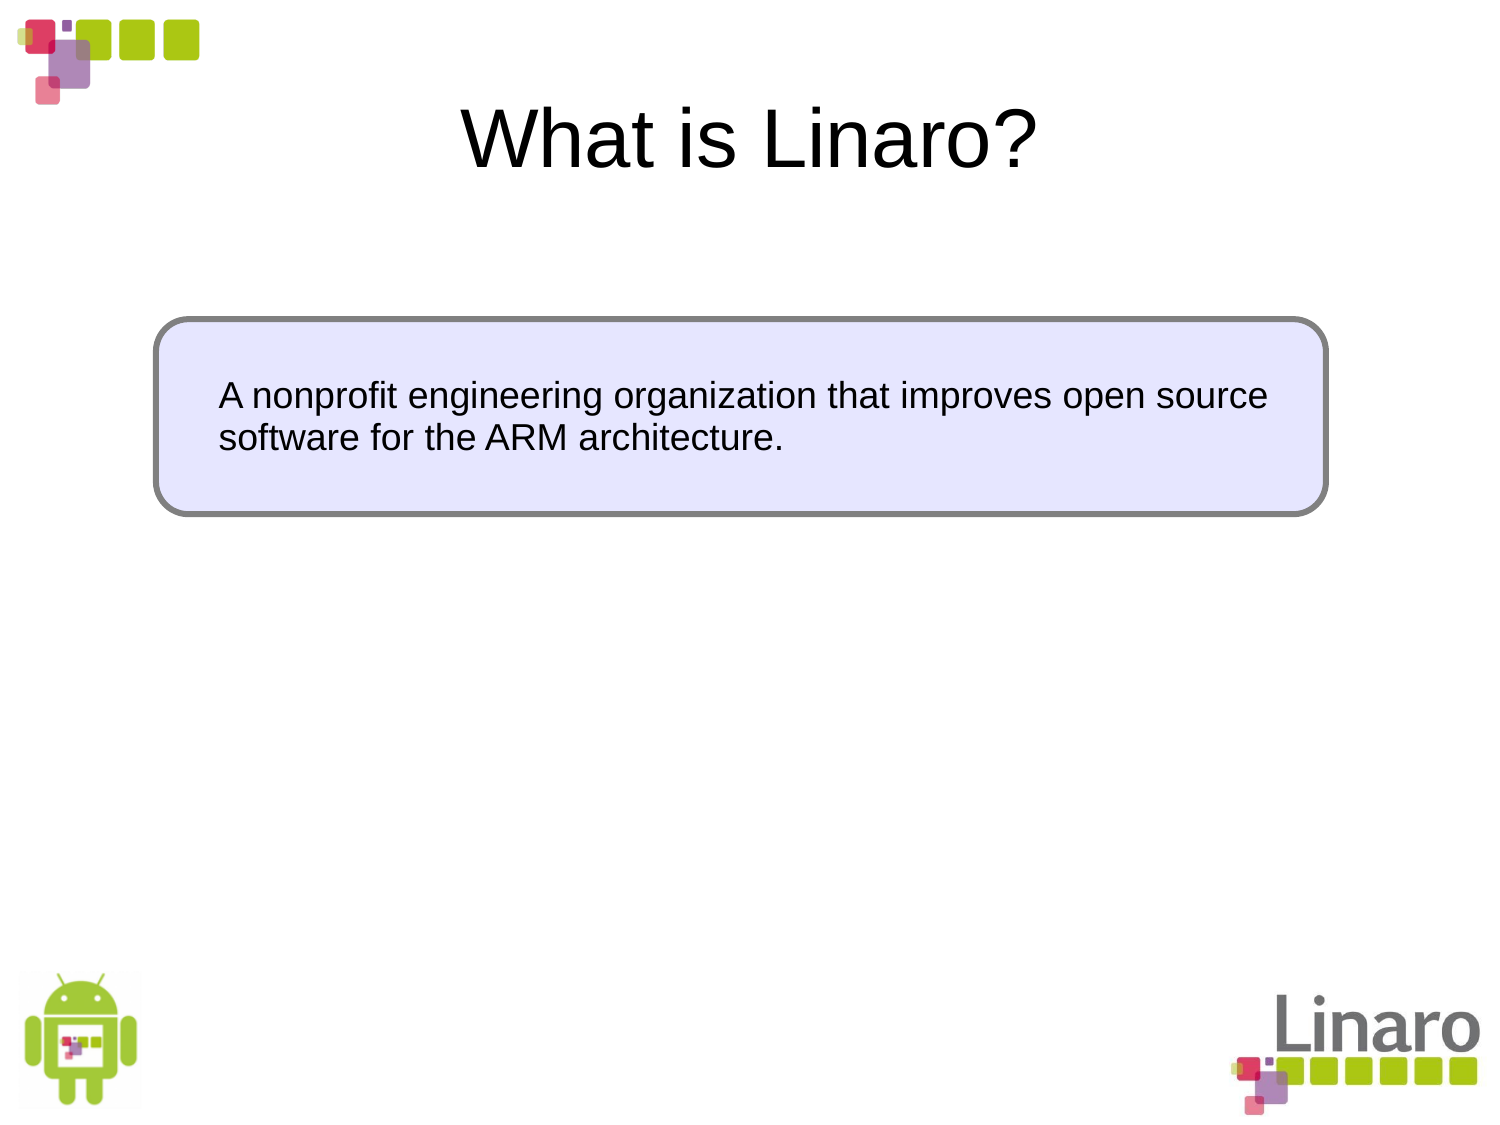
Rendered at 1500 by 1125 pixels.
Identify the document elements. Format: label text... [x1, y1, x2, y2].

picture [18, 971, 142, 1109]
picture [16, 12, 205, 121]
title What is Linaro? [74, 44, 1425, 233]
picture [1219, 986, 1491, 1123]
text_box A nonprofit engineering organization that improves open source software for the ARM architecture. [155, 319, 1326, 515]
